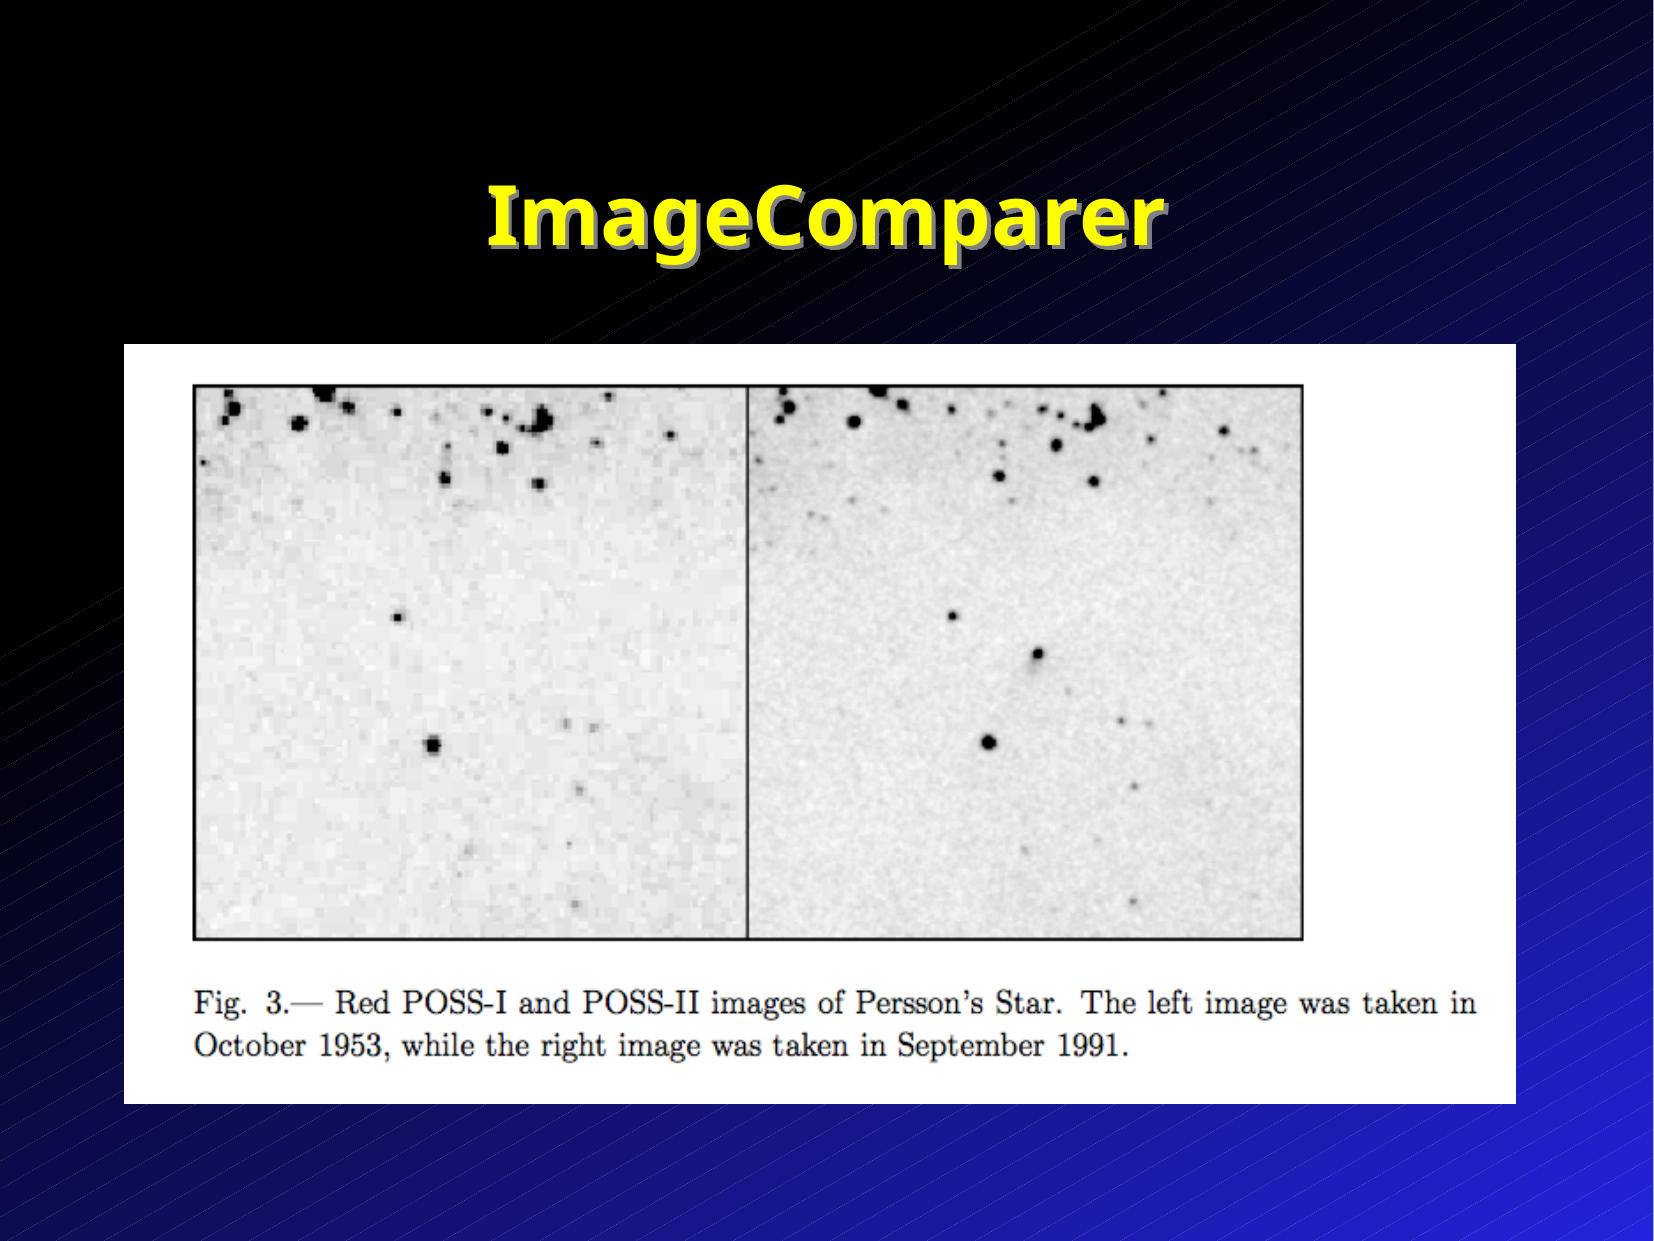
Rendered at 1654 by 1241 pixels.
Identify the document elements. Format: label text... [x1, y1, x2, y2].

title ImageComparer [124, 110, 1530, 317]
picture [124, 344, 1516, 1105]
